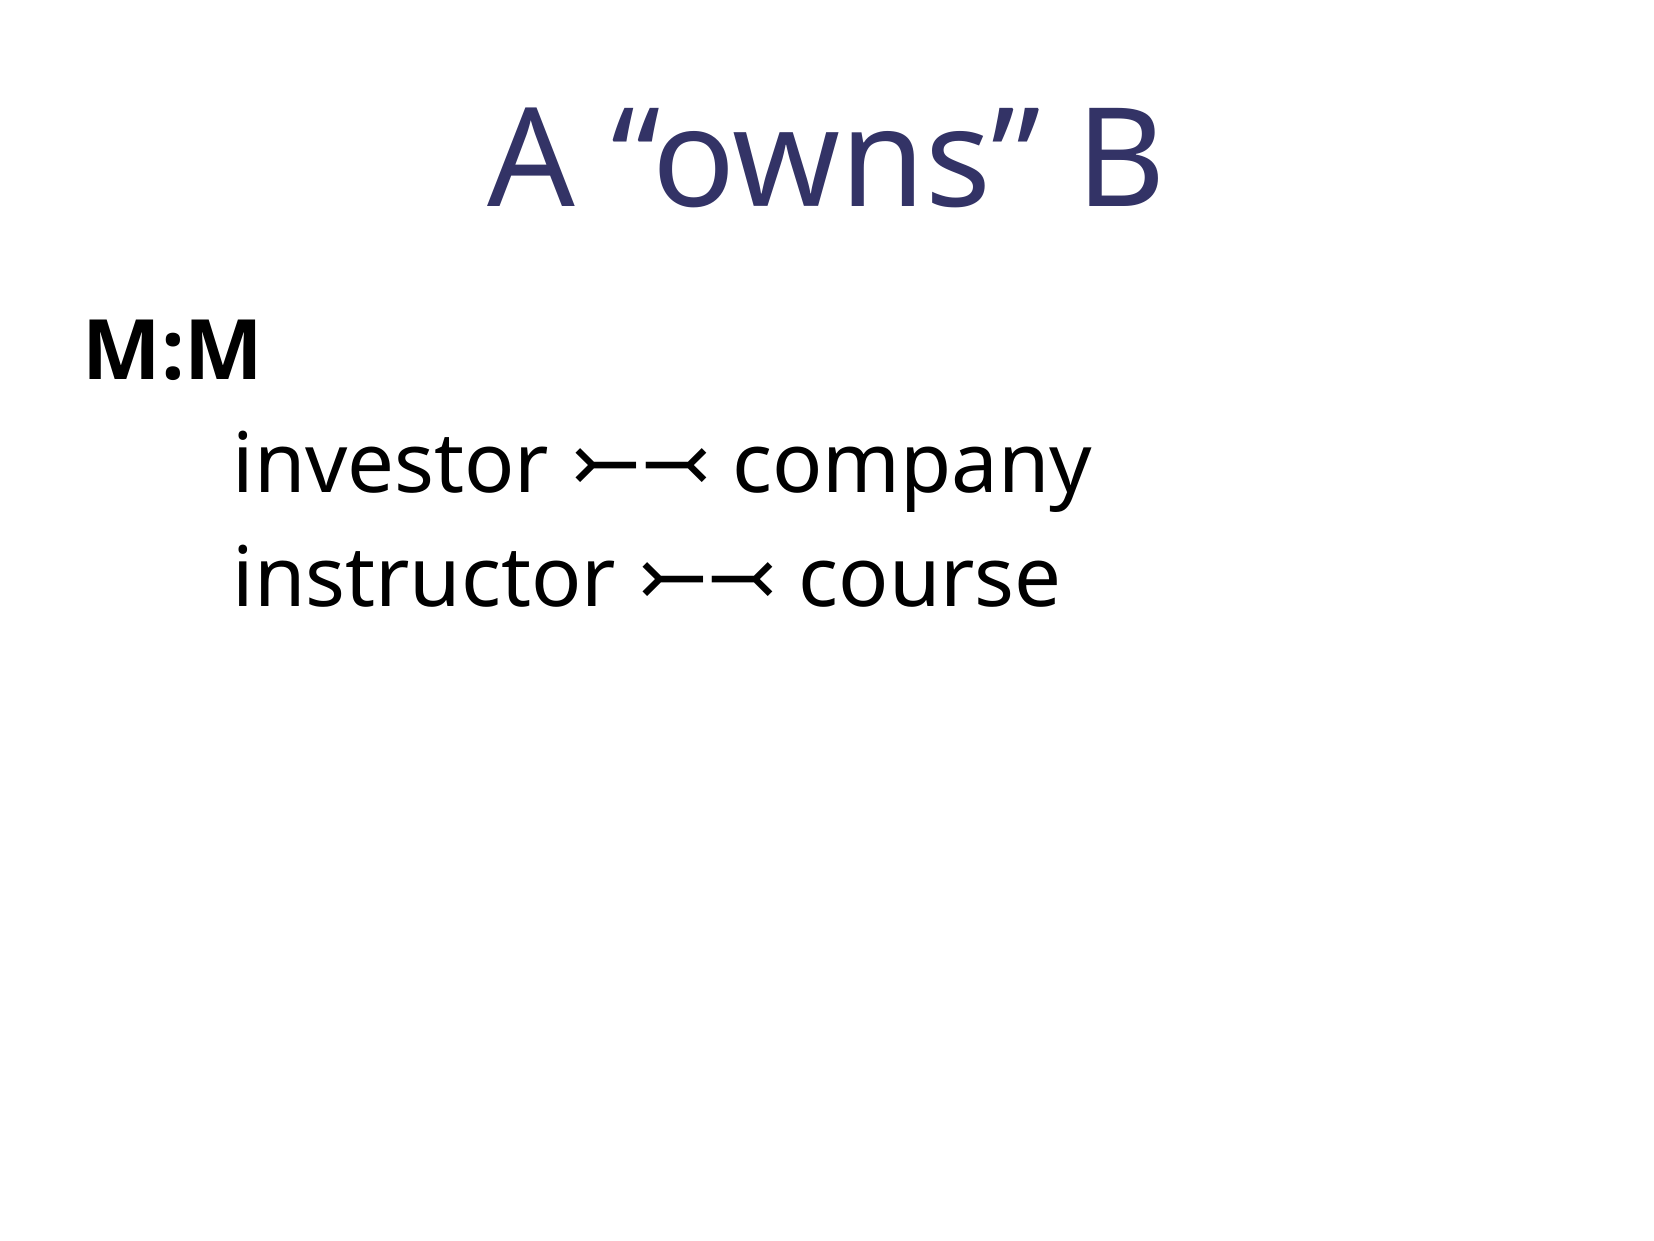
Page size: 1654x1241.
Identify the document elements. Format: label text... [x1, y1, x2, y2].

subtitle M:M investor ⤚⤙ company instructor ⤚⤙ course [82, 290, 1571, 1094]
title A “owns” B [82, 56, 1571, 250]
